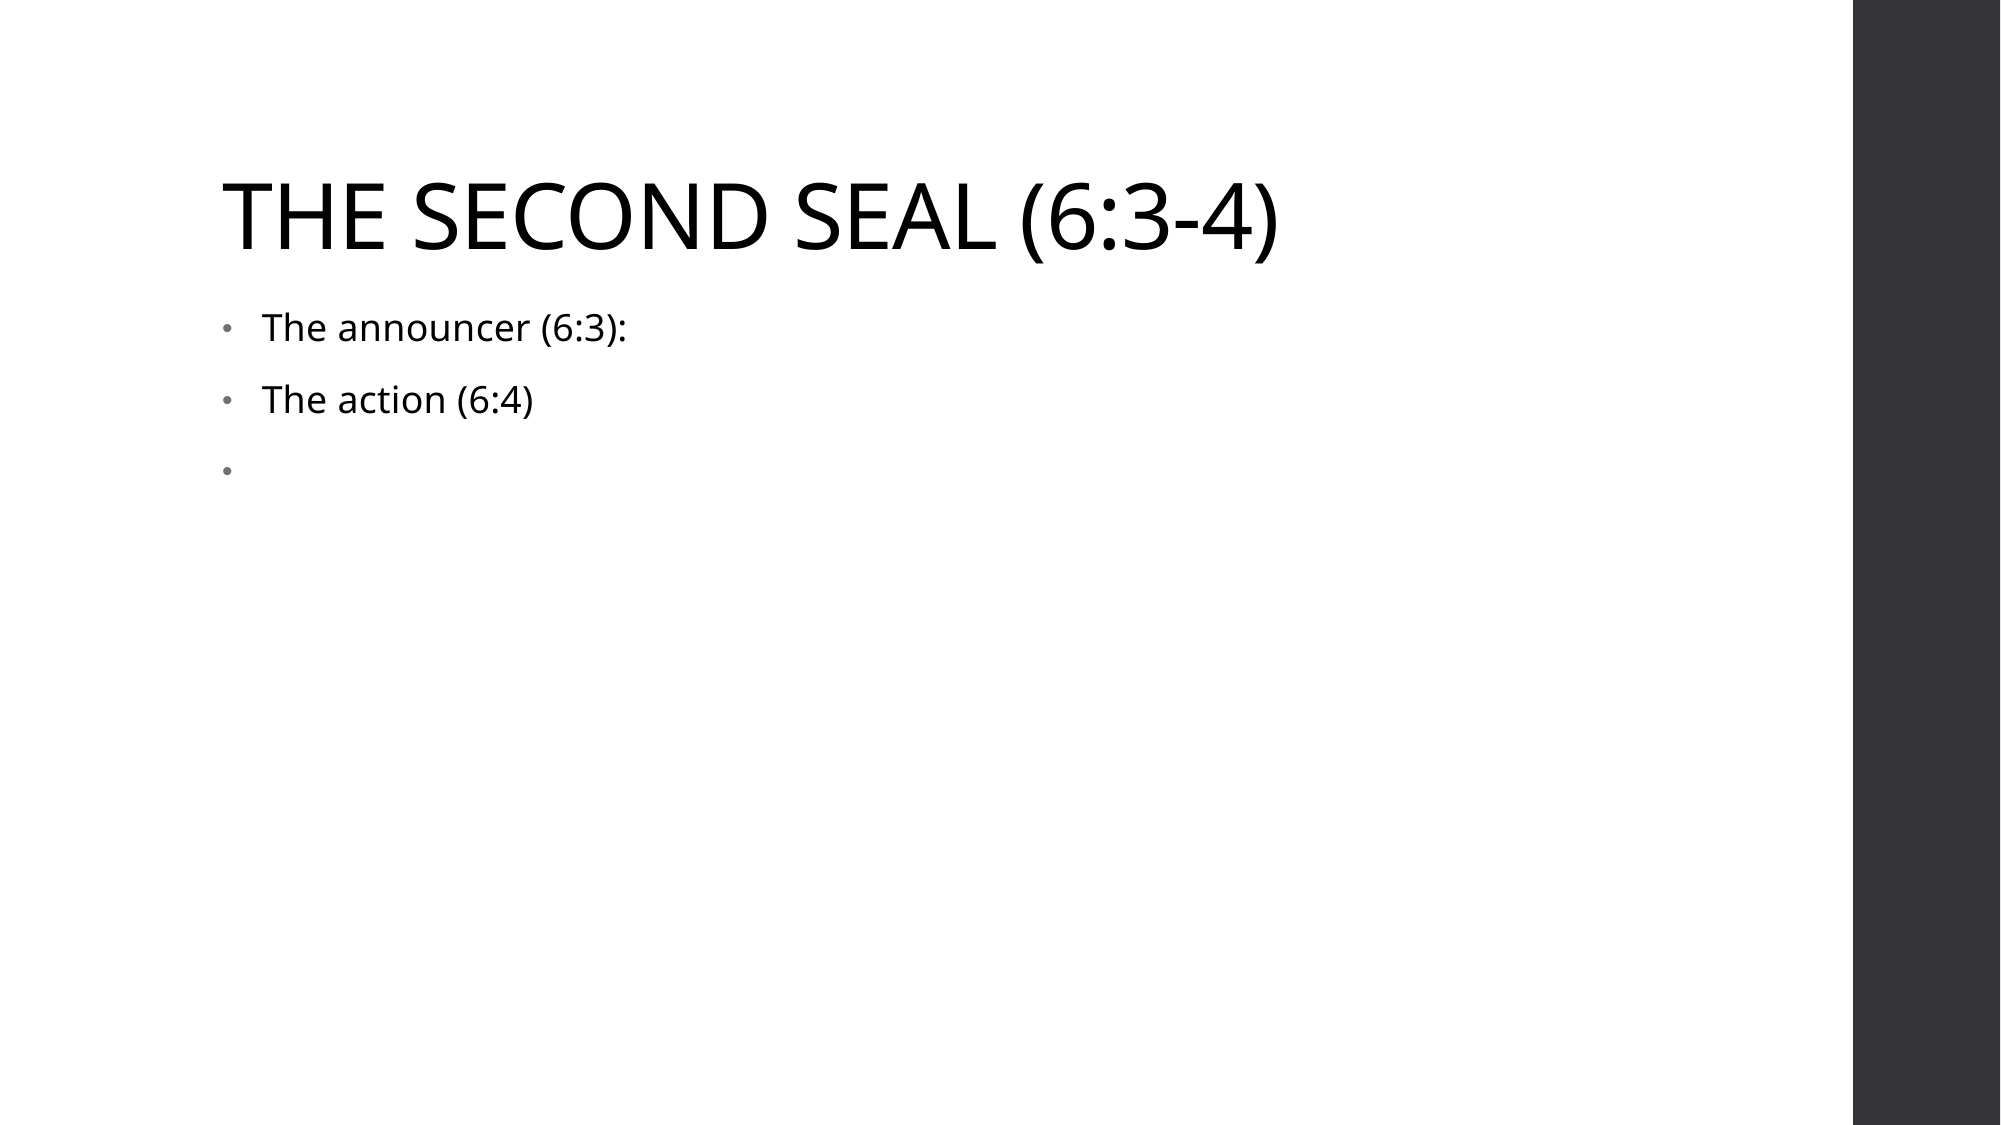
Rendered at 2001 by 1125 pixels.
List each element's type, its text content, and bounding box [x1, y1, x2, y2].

title THE SECOND SEAL (6:3-4) [206, 60, 1797, 278]
list The announcer (6:3): The action (6:4) [206, 299, 1617, 1014]
